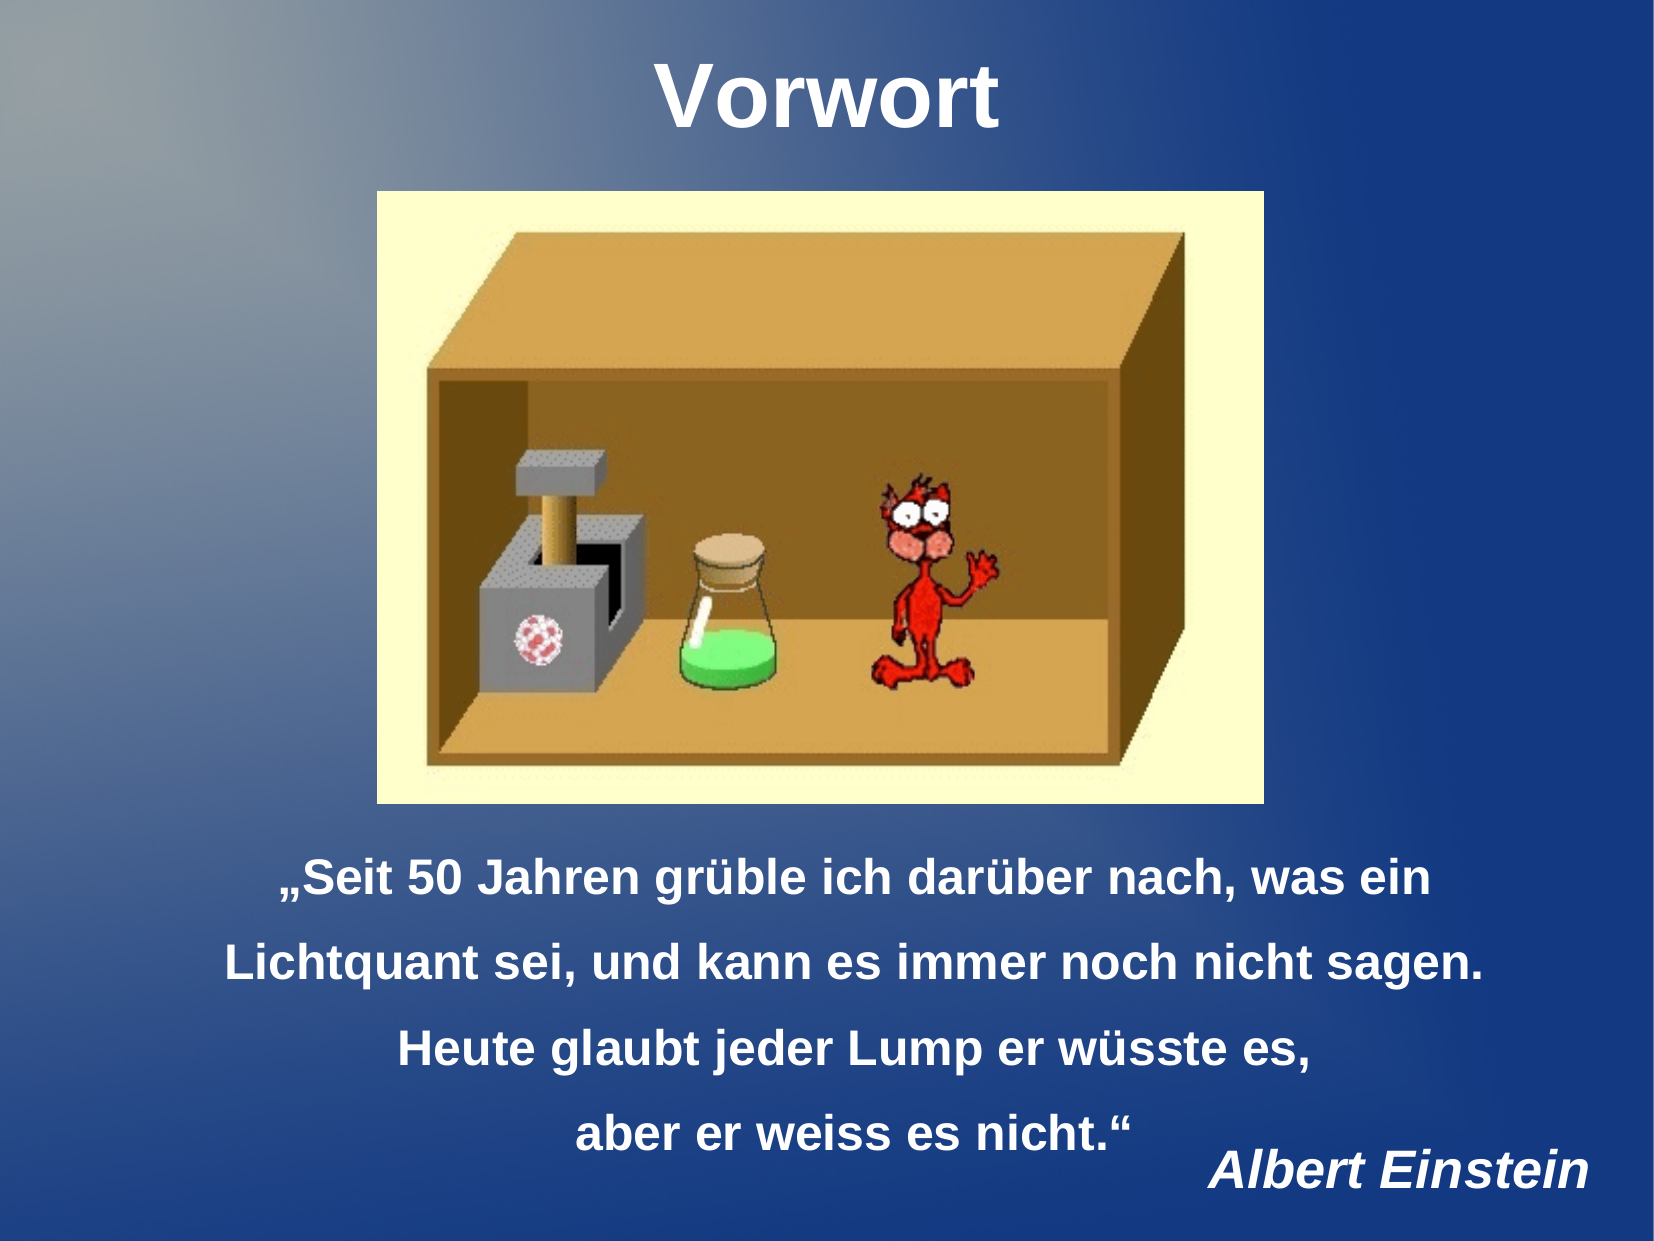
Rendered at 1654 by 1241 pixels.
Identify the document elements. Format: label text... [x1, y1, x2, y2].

list „Seit 50 Jahren grüble ich darüber nach, was ein Lichtquant sei, und kann es immer noch nicht sagen. Heute glaubt jeder Lump er wüsste es, aber er weiss es nicht.“ [82, 200, 1571, 1217]
title Vorwort [82, 44, 1571, 147]
picture [0, 0, 1654, 1241]
text_box Albert Einstein [1181, 1133, 1619, 1205]
